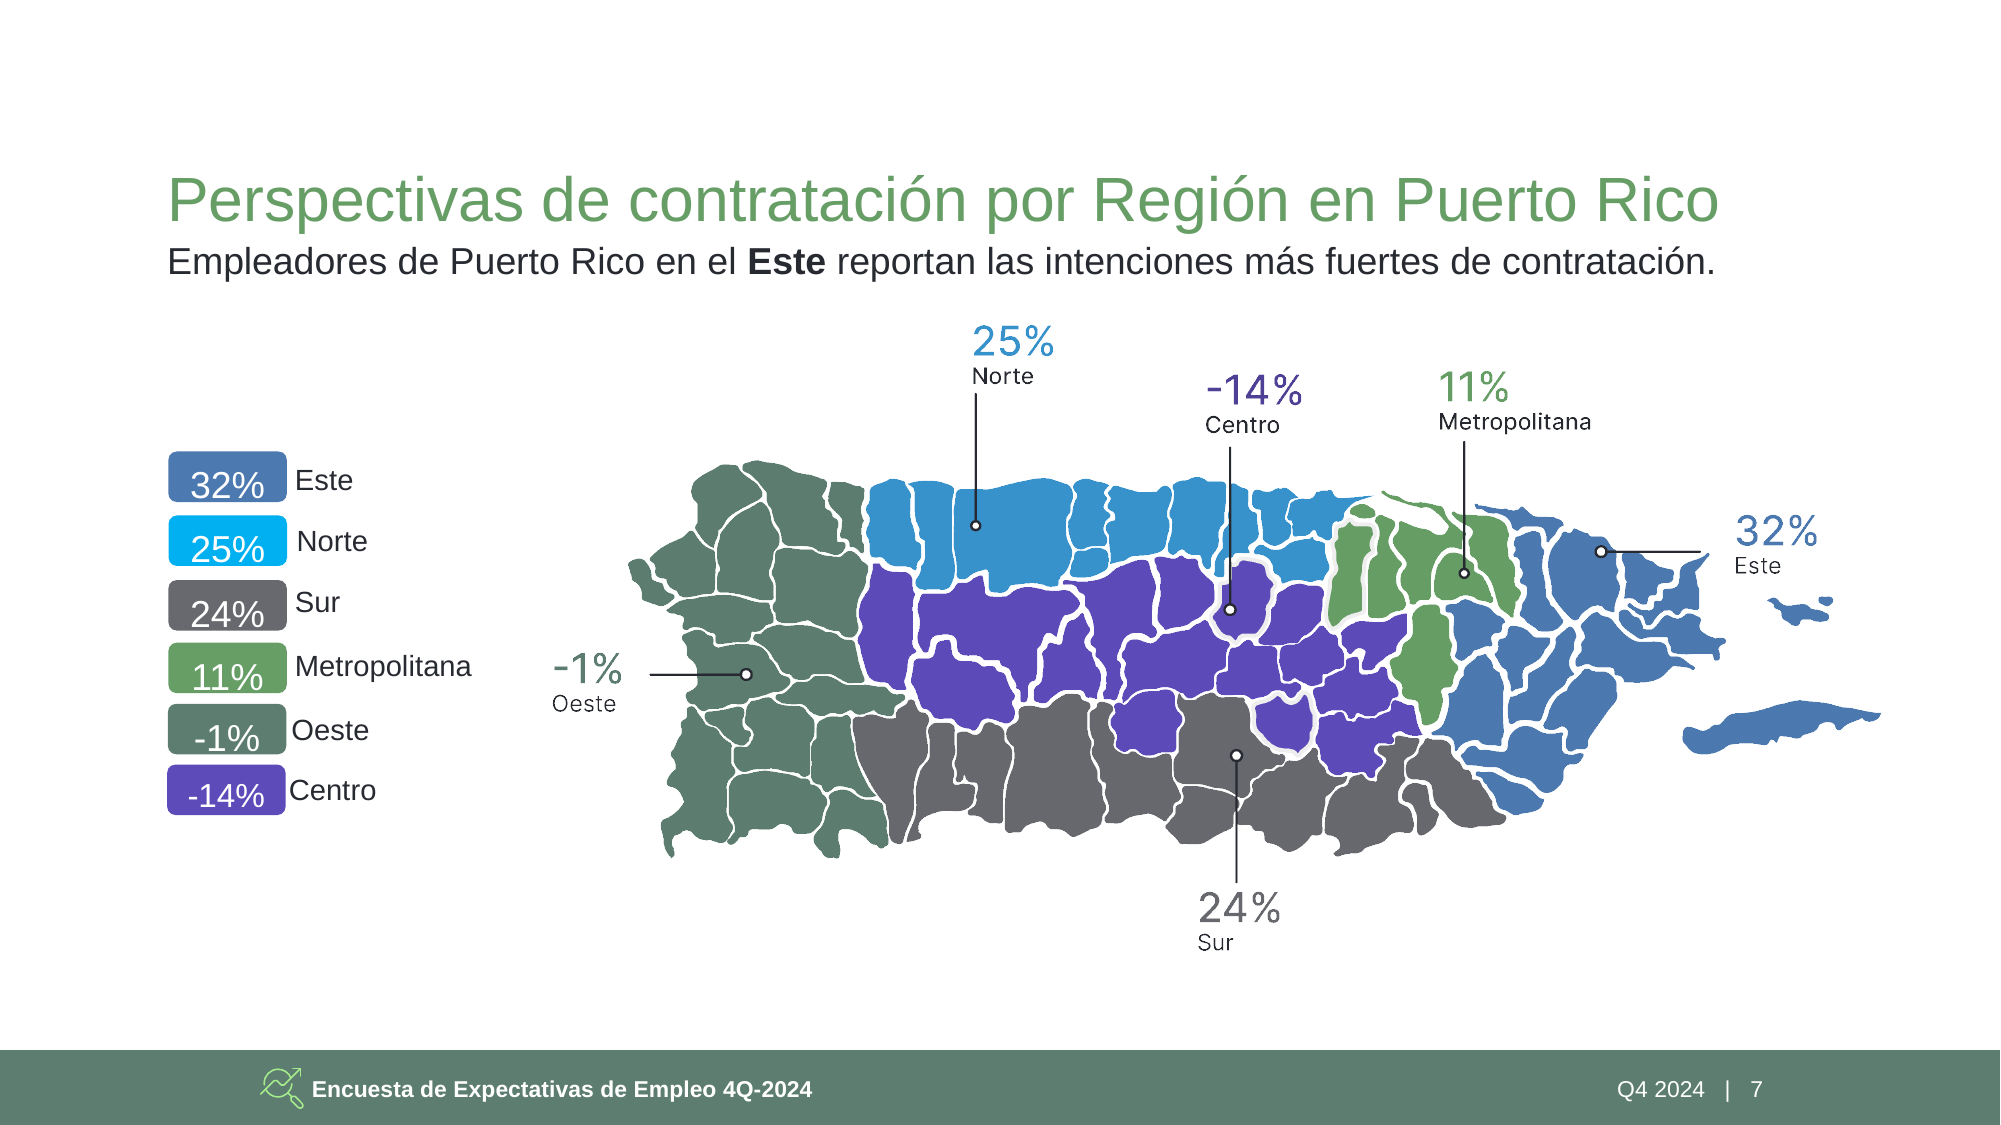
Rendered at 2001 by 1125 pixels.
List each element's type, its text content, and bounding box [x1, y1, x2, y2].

text_box -1% [167, 703, 287, 755]
text_box Metropolitana [280, 639, 461, 691]
picture [461, 282, 1952, 977]
title Perspectivas de contratación por Región en Puerto Rico [167, 154, 1833, 229]
text_box 25% [168, 515, 288, 566]
text_box 24% [168, 580, 287, 631]
text_box Este [280, 453, 370, 505]
text_box Sur [280, 575, 357, 627]
text_box Empleadores de Puerto Rico en el Este reportan las intenciones más fuertes de contratación. [152, 229, 1833, 291]
text_box Oeste [279, 703, 386, 755]
text_box Centro [274, 763, 393, 815]
text_box 32% [168, 451, 287, 503]
text_box -14% [167, 764, 286, 816]
text_box 11% [168, 642, 287, 694]
text_box Norte [281, 515, 384, 566]
